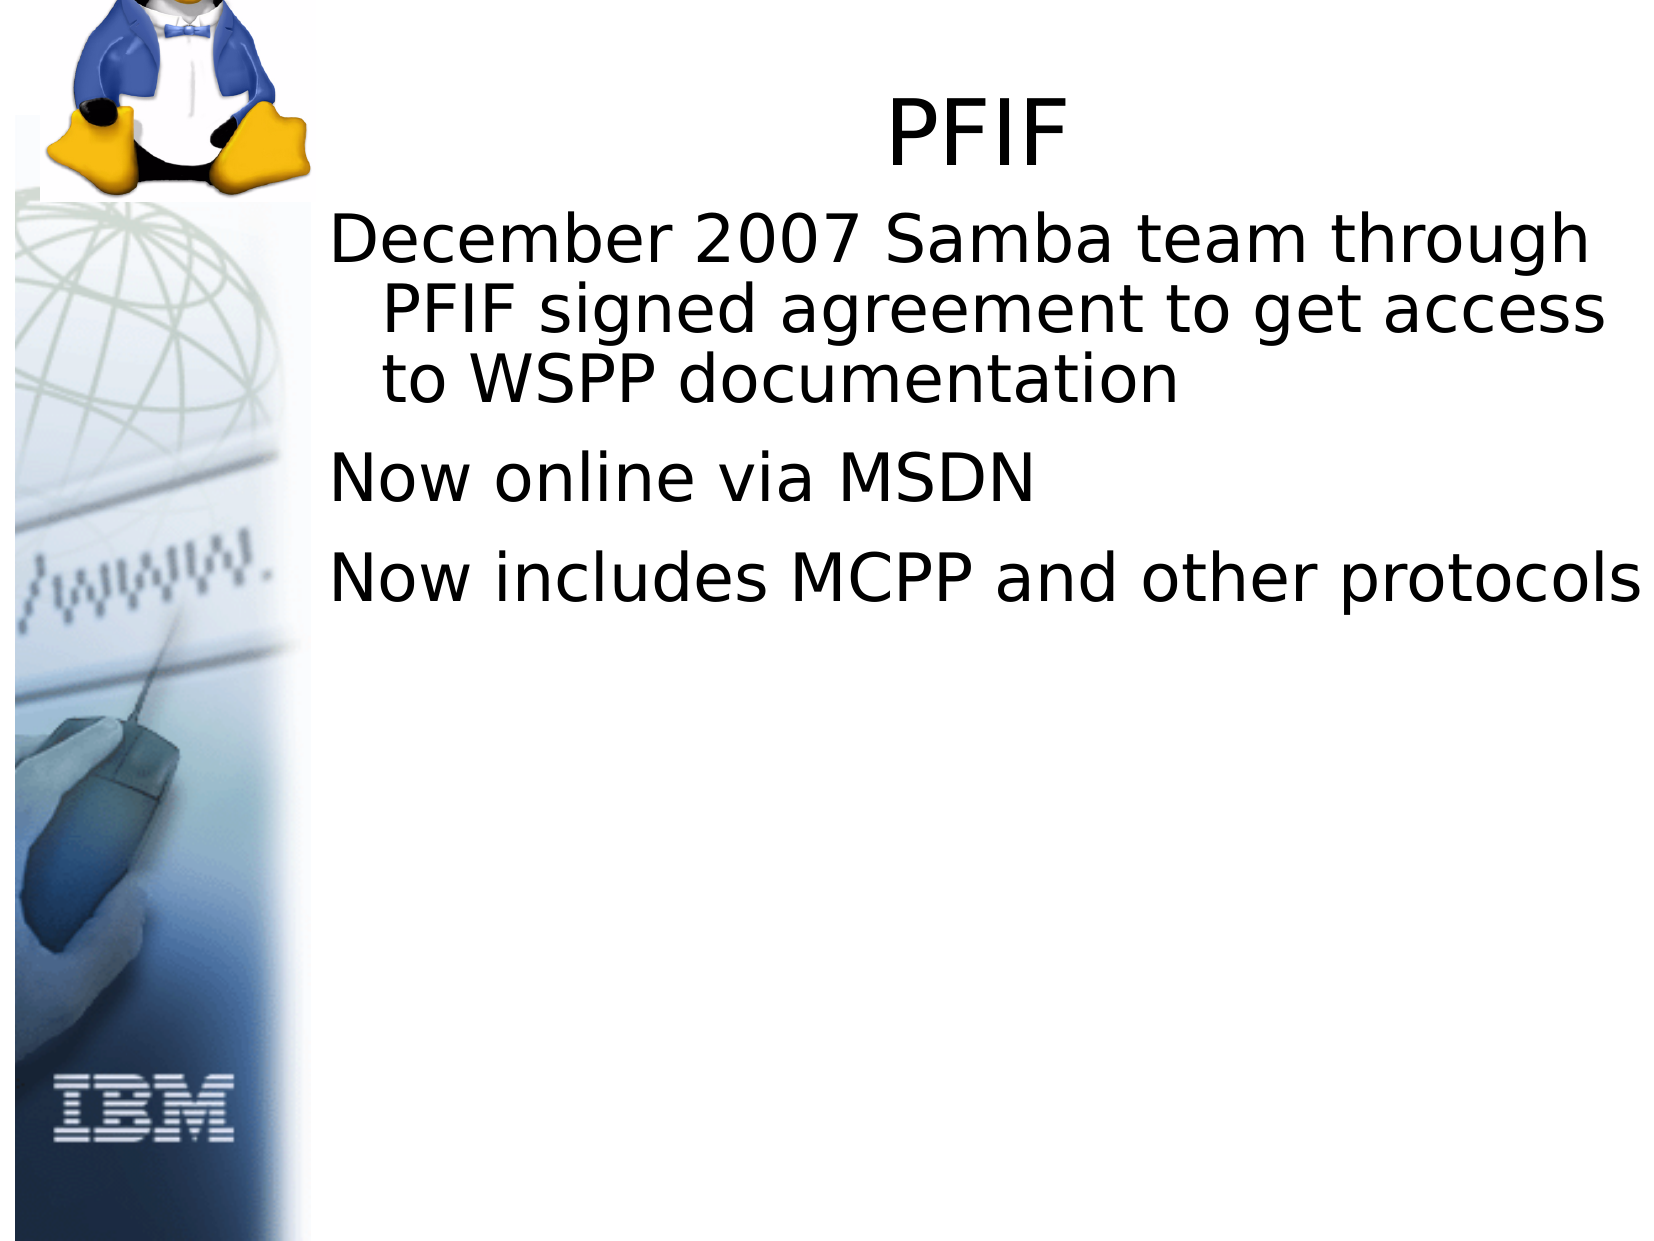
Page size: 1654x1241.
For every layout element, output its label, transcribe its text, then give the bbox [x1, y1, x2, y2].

list December 2007 Samba team through PFIF signed agreement to get access to WSPP documentation Now online via MSDN Now includes MCPP and other protocols [310, 206, 1654, 1241]
title PFIF [301, 23, 1654, 250]
